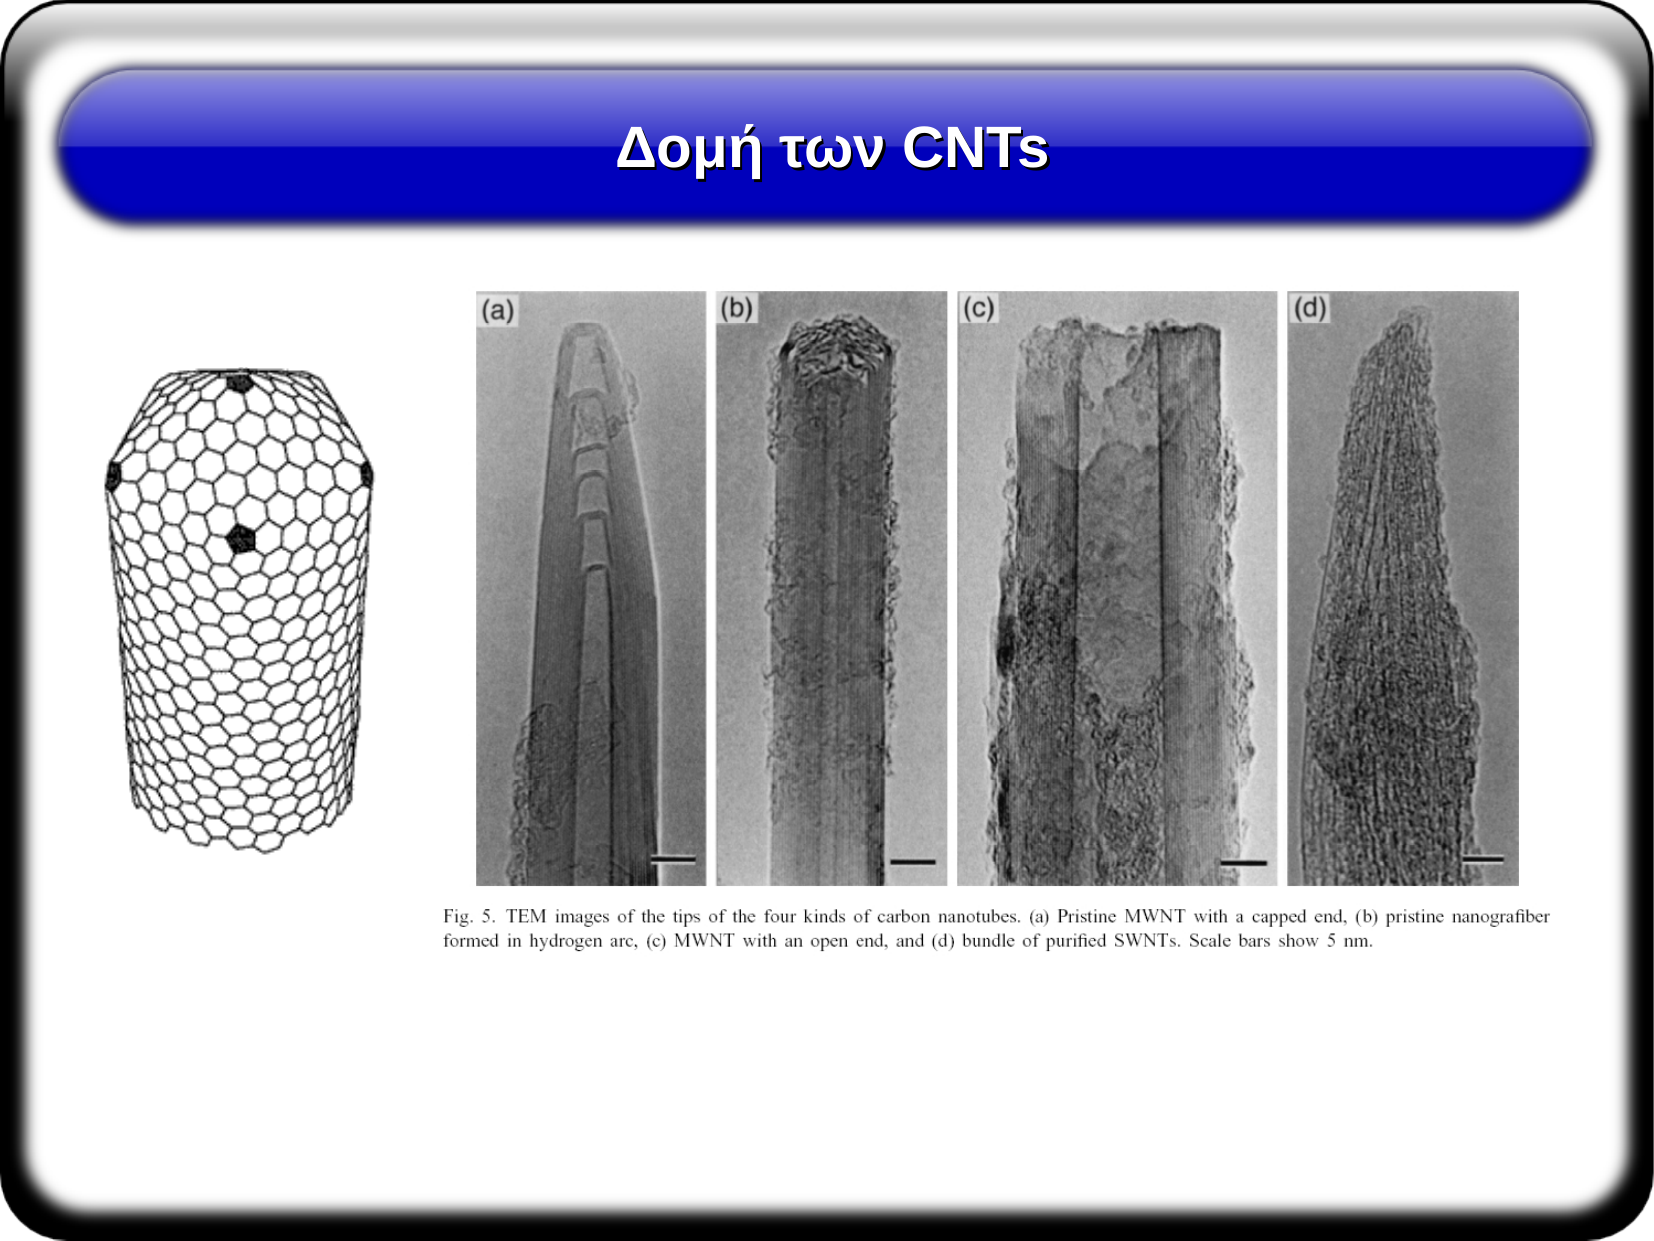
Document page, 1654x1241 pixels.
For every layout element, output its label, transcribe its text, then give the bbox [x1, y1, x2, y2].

picture [0, 0, 1654, 1241]
subtitle [82, 297, 1571, 1102]
title Δομή των CNTs [88, 59, 1577, 237]
text_box [206, 915, 591, 986]
